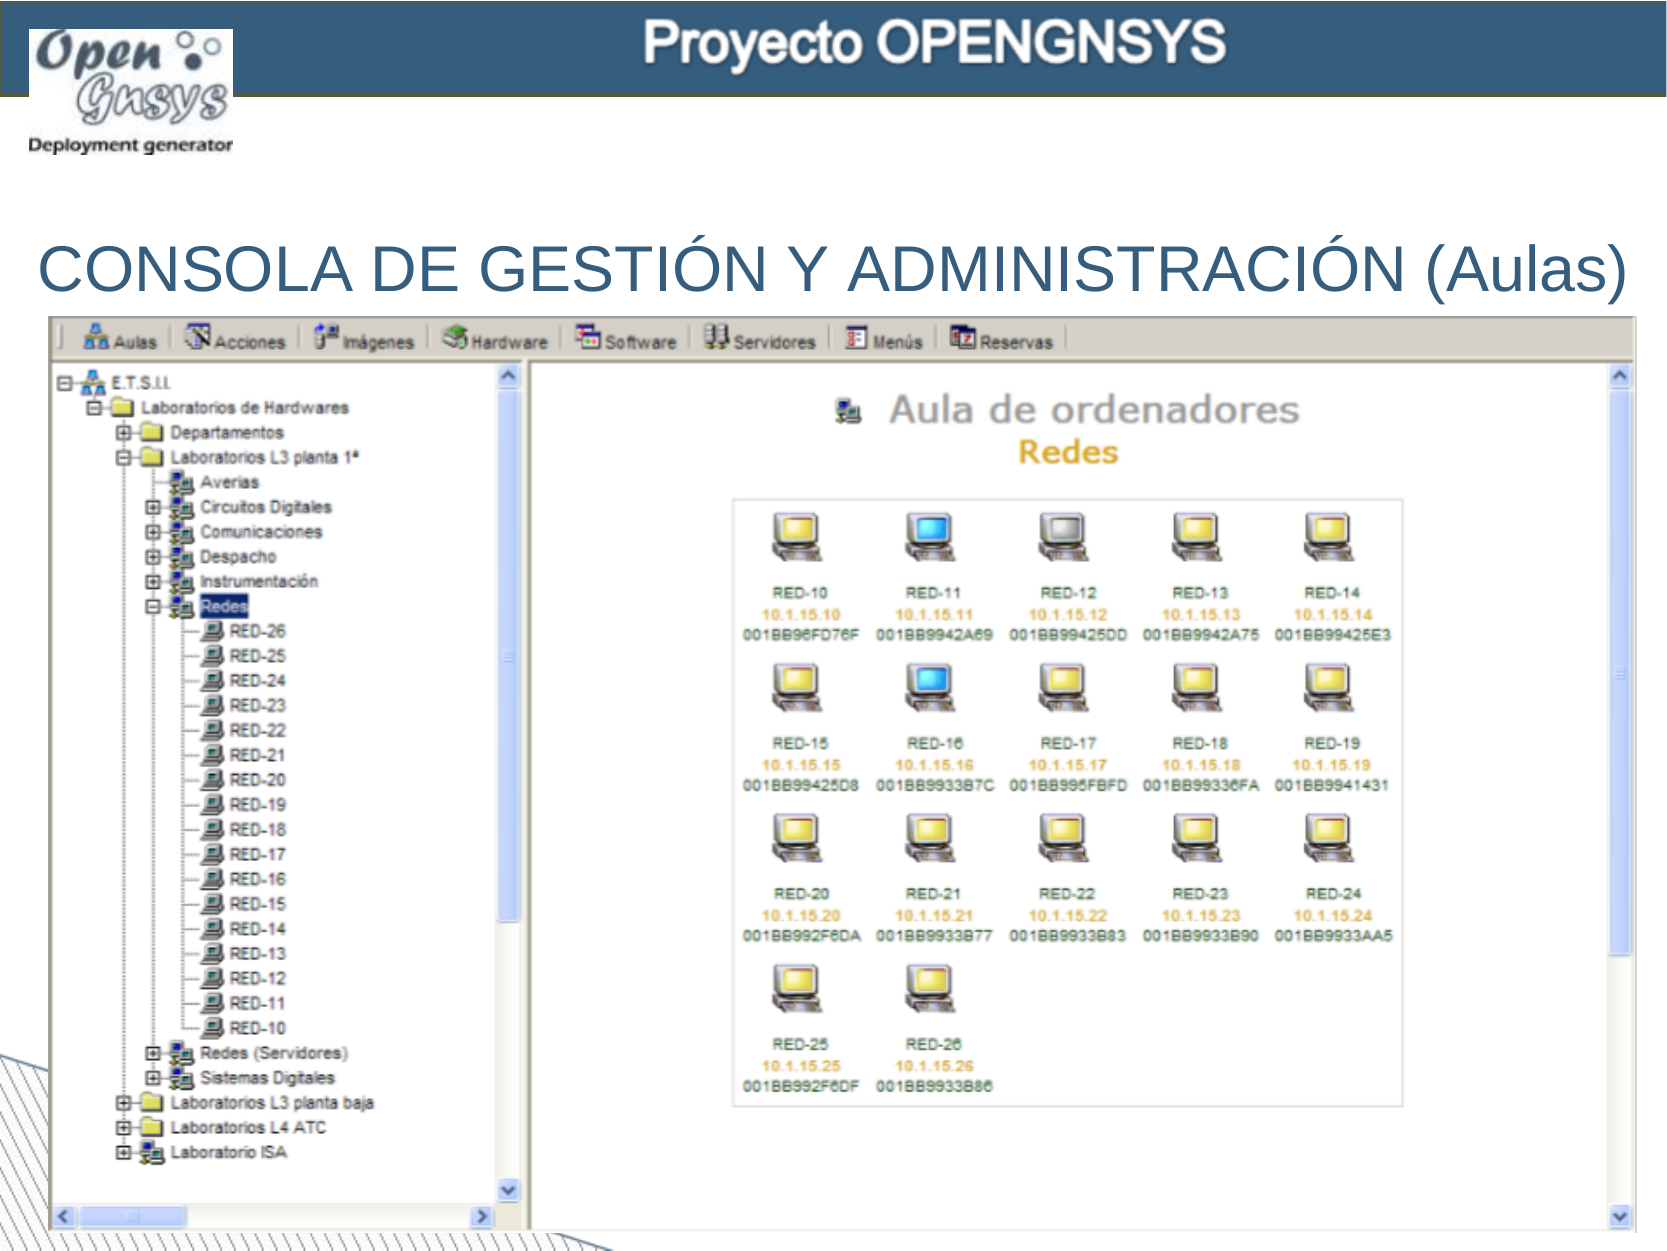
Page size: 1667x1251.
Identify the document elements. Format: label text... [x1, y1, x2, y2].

text_box CONSOLA DE GESTIÓN Y ADMINISTRACIÓN (Aulas) [7, 232, 1660, 307]
picture [0, 0, 1667, 1251]
